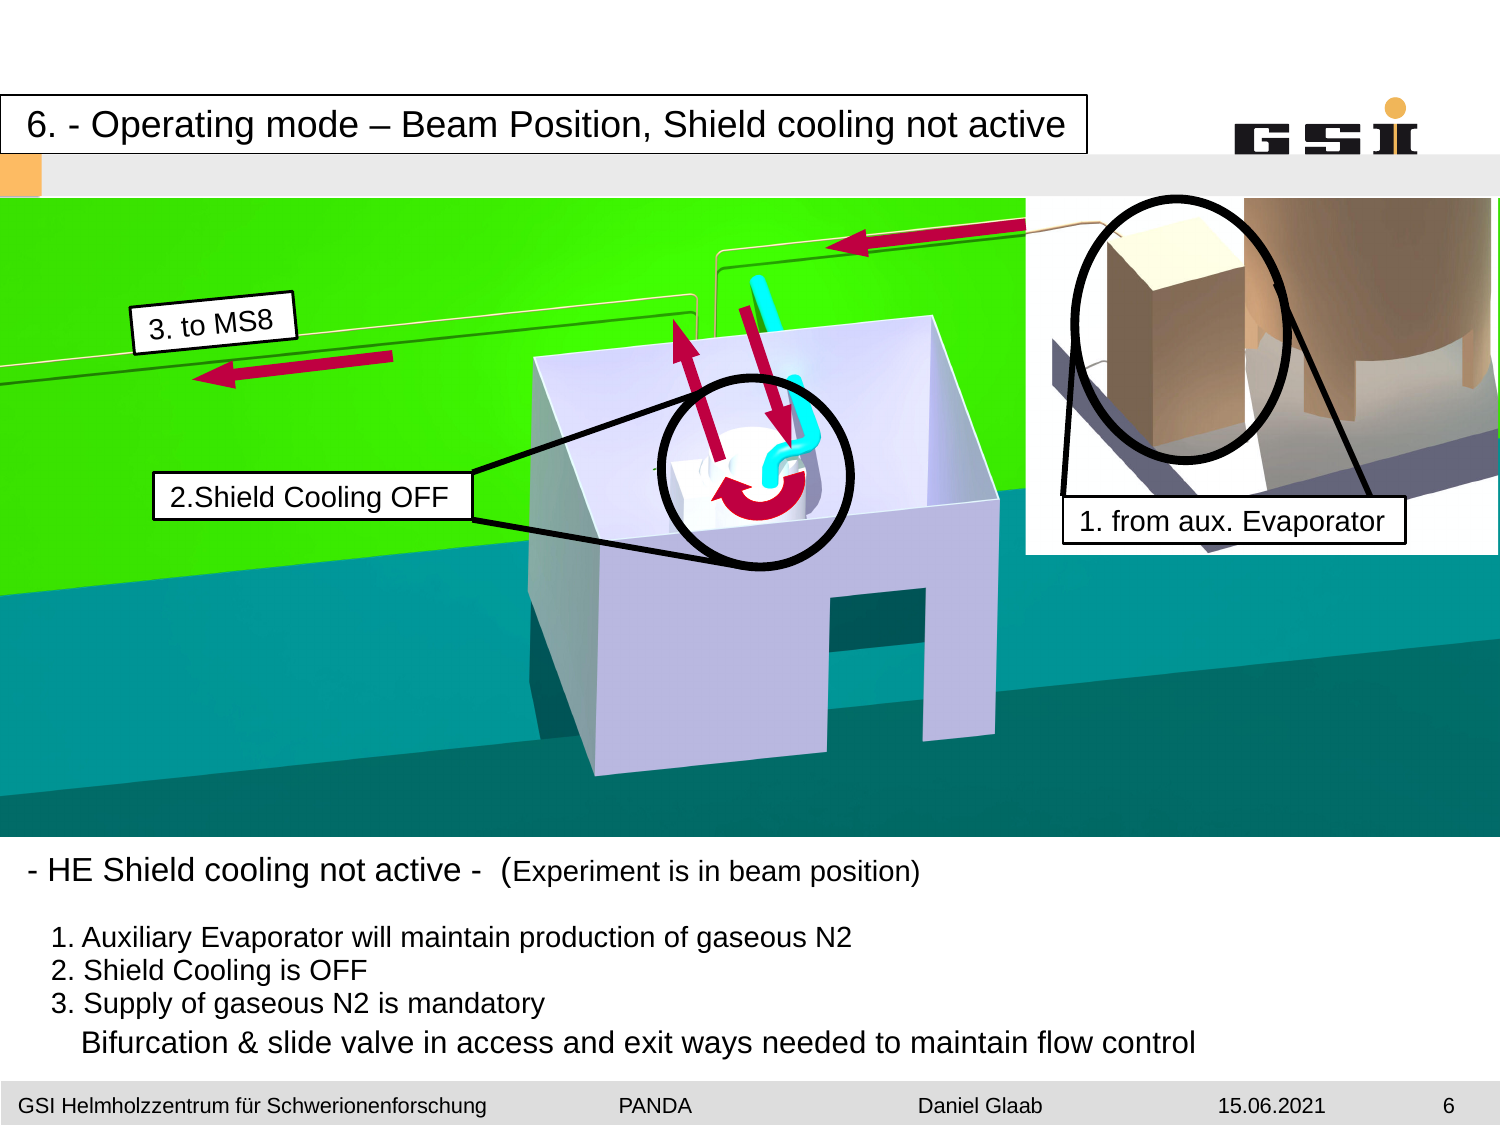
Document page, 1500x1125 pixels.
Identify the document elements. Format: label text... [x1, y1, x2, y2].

text_box - HE Shield cooling not active - (Experiment is in beam position) 1. Auxiliary Evaporator will maintain production of gaseous N2 2. Shield Cooling is OFF 3. Supply of gaseous N2 is mandatory Bifurcation & slide valve in access and exit ways needed to maintain flow control [3, 844, 1500, 1081]
picture [1067, 330, 1365, 495]
picture [0, 198, 1500, 837]
text_box 1. from aux. Evaporator [1062, 496, 1406, 544]
text_box 3. to MS8 [129, 291, 298, 355]
text_box [711, 471, 805, 521]
picture [1080, 204, 1282, 456]
text_box GSI Helmholzzentrum für Schwerionenforschung PANDA Daniel Glaab 15.06.2021 6 [3, 1086, 1489, 1125]
picture [1233, 95, 1419, 154]
text_box 2.Shield Cooling OFF [153, 472, 473, 520]
text_box [0, 1080, 1500, 1125]
text_box 6. - Operating mode – Beam Position, Shield cooling not active [0, 94, 1087, 154]
